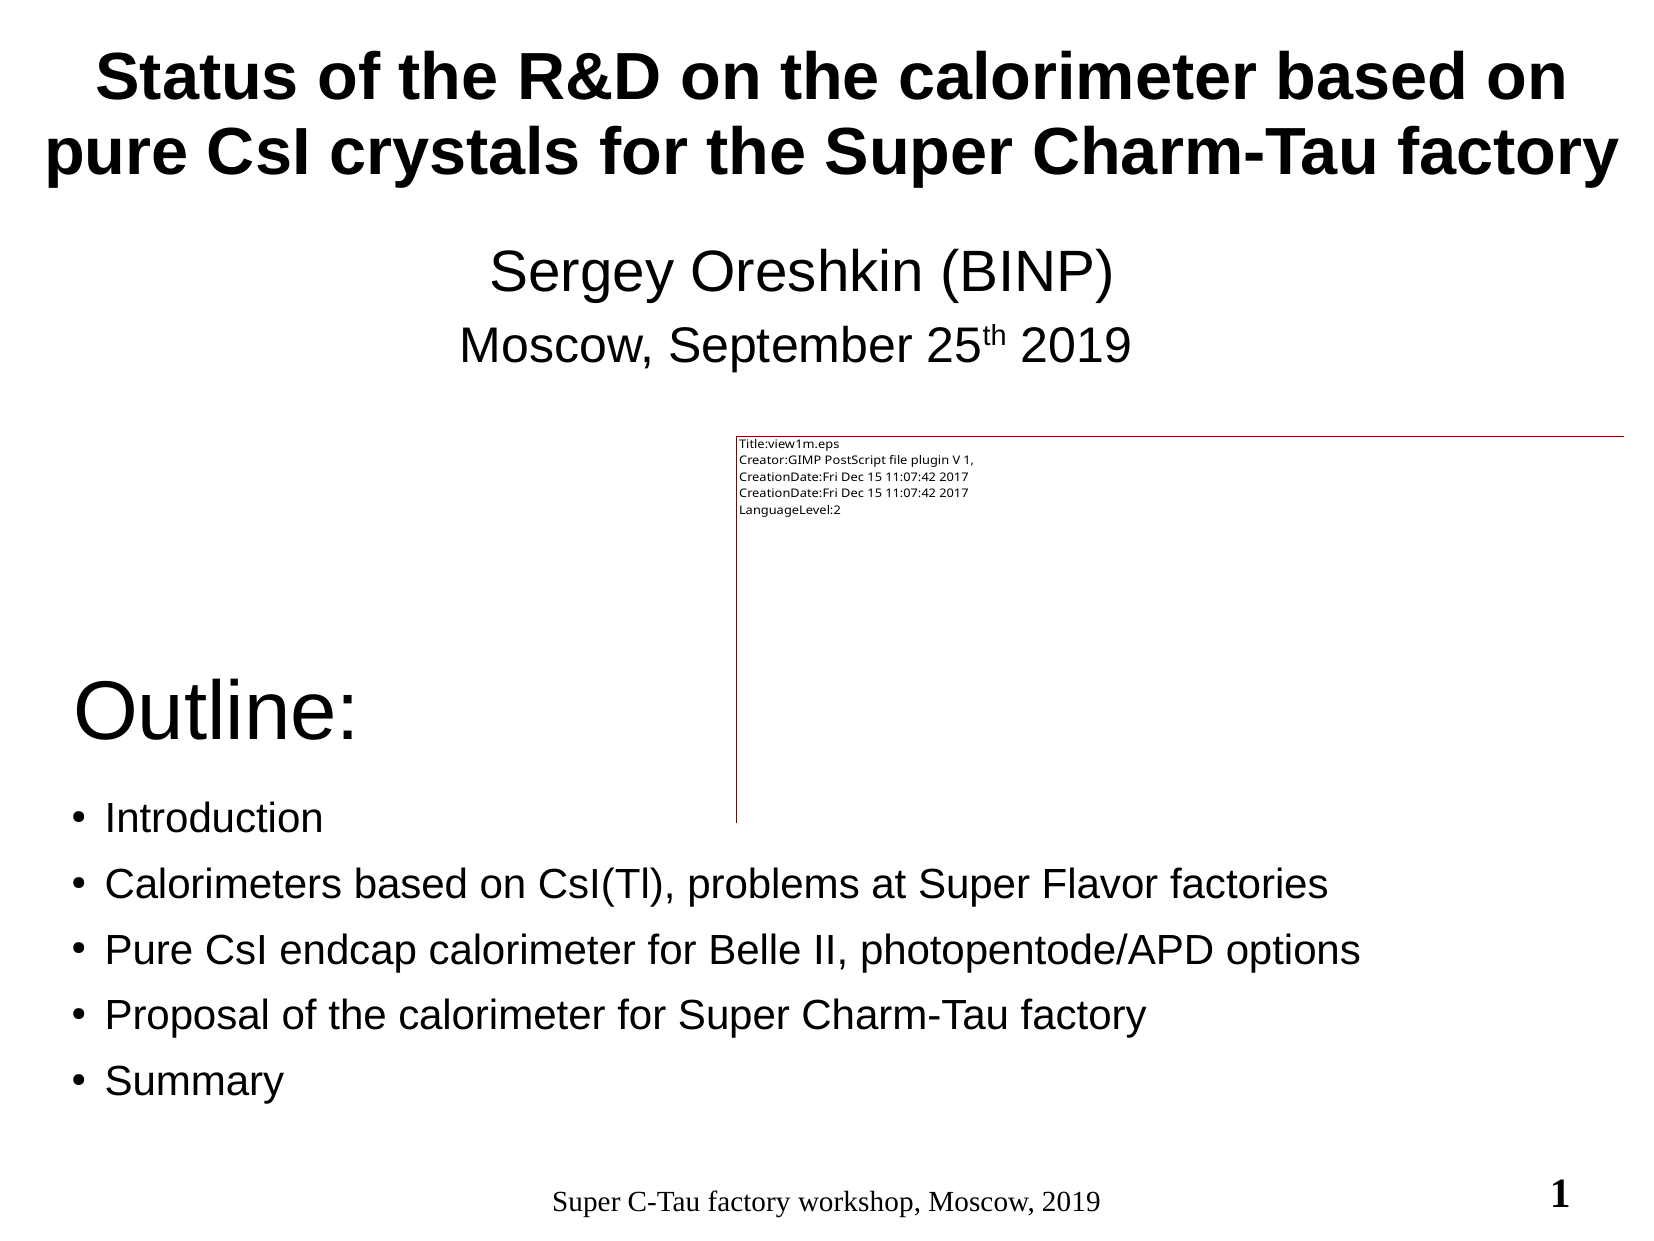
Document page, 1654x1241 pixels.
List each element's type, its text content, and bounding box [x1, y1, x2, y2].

title Outline: [45, 660, 436, 763]
title Status of the R&D on the calorimeter based on pure CsI crystals for the Super Charm-Tau factory [30, 15, 1636, 213]
title Moscow, September 25th 2019 [420, 315, 1201, 376]
title Sergey Oreshkin (BINP) [480, 212, 1126, 315]
list Introduction Calorimeters based on CsI(Tl), problems at Super Flavor factories Pure CsI endcap calorimeter for Belle II, photopentode/APD options Proposal of the calorimeter for Super Charm-Tau factory Summary [60, 795, 1396, 1120]
picture [735, 435, 1624, 823]
